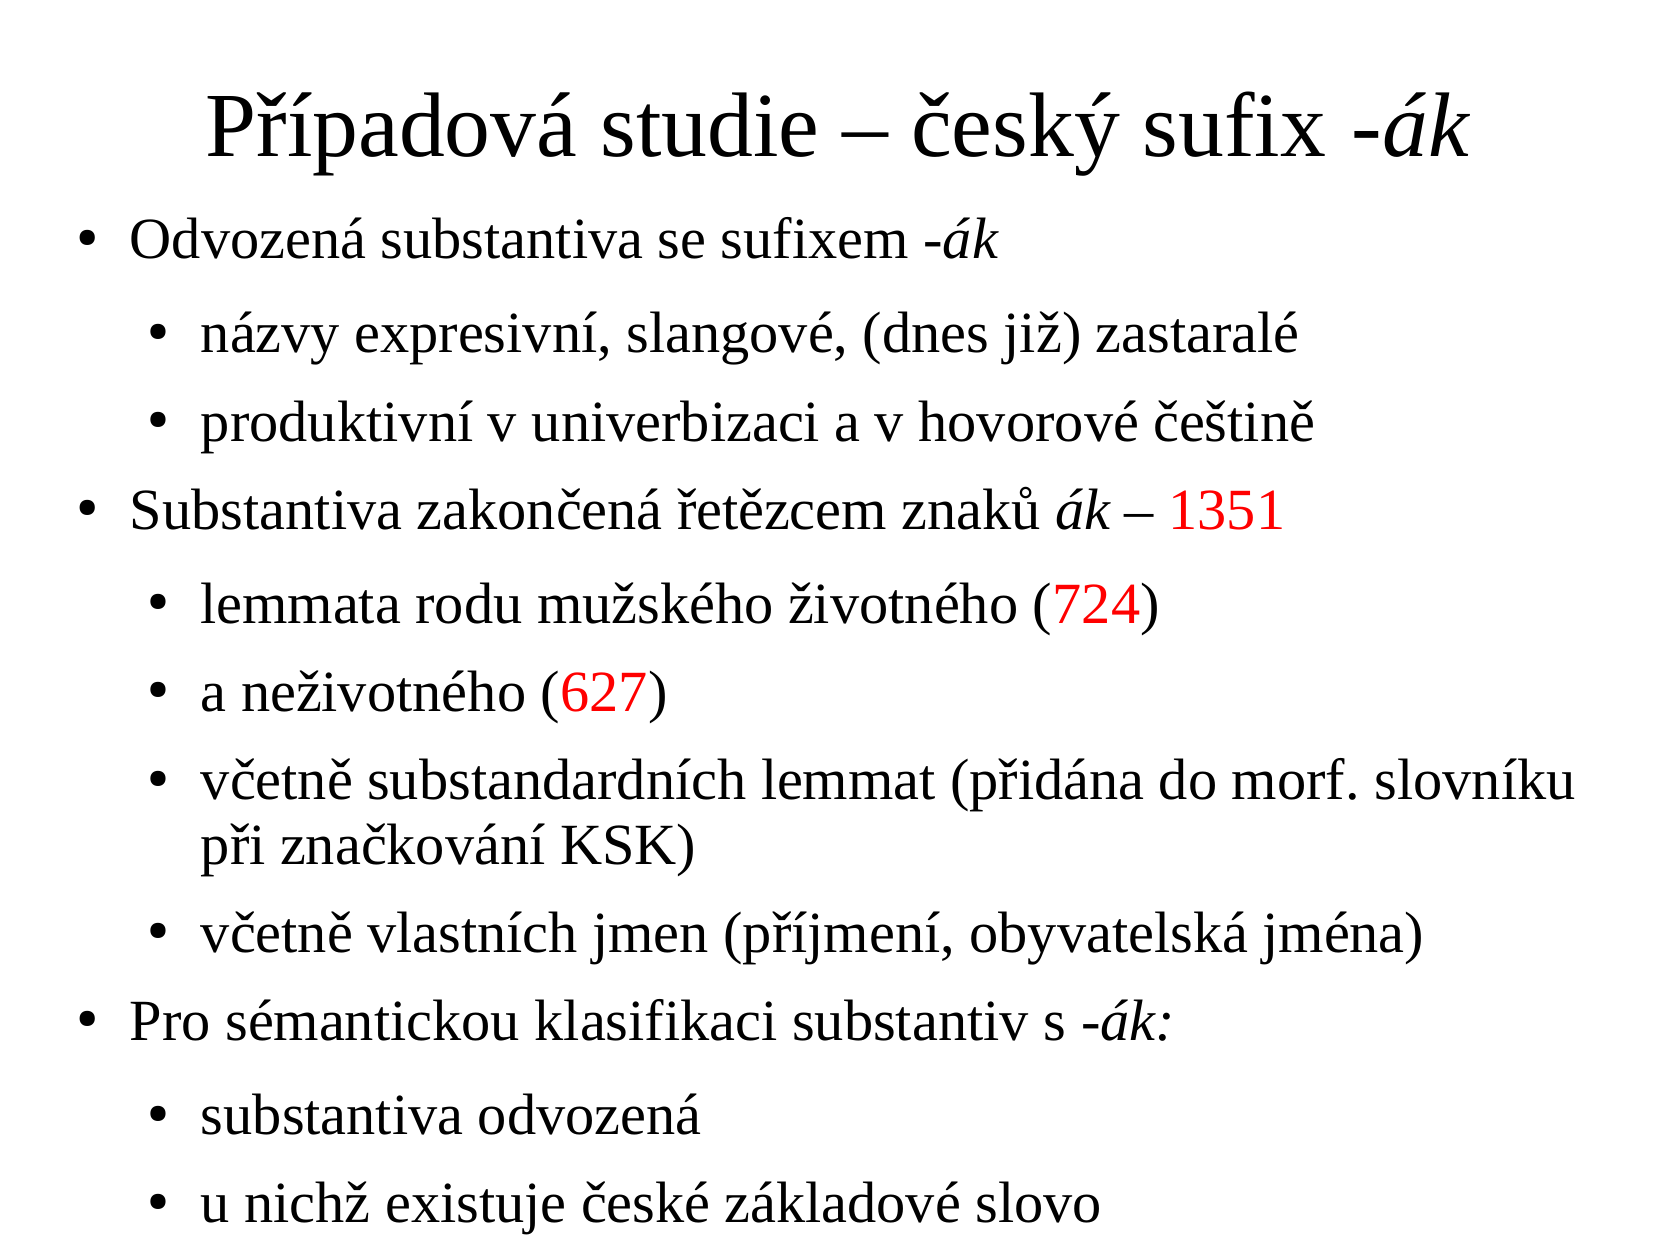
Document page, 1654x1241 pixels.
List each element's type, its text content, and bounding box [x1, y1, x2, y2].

title Případová studie – český sufix -ák [76, 29, 1565, 206]
list Odvozená substantiva se sufixem -ák názvy expresivní, slangové, (dnes již) zastaralé produktivní v univerbizaci a v hovorové češtině Substantiva zakončená řetězcem znaků ák – 1351 lemmata rodu mužského životného (724) a neživotného (627) včetně substandardních lemmat (přidána do morf. slovníku při značkování KSK) včetně vlastních jmen (příjmení, obyvatelská jména) Pro sémantickou klasifikaci substantiv s -ák: substantiva odvozená u nichž existuje české základové slovo [59, 206, 1654, 1241]
